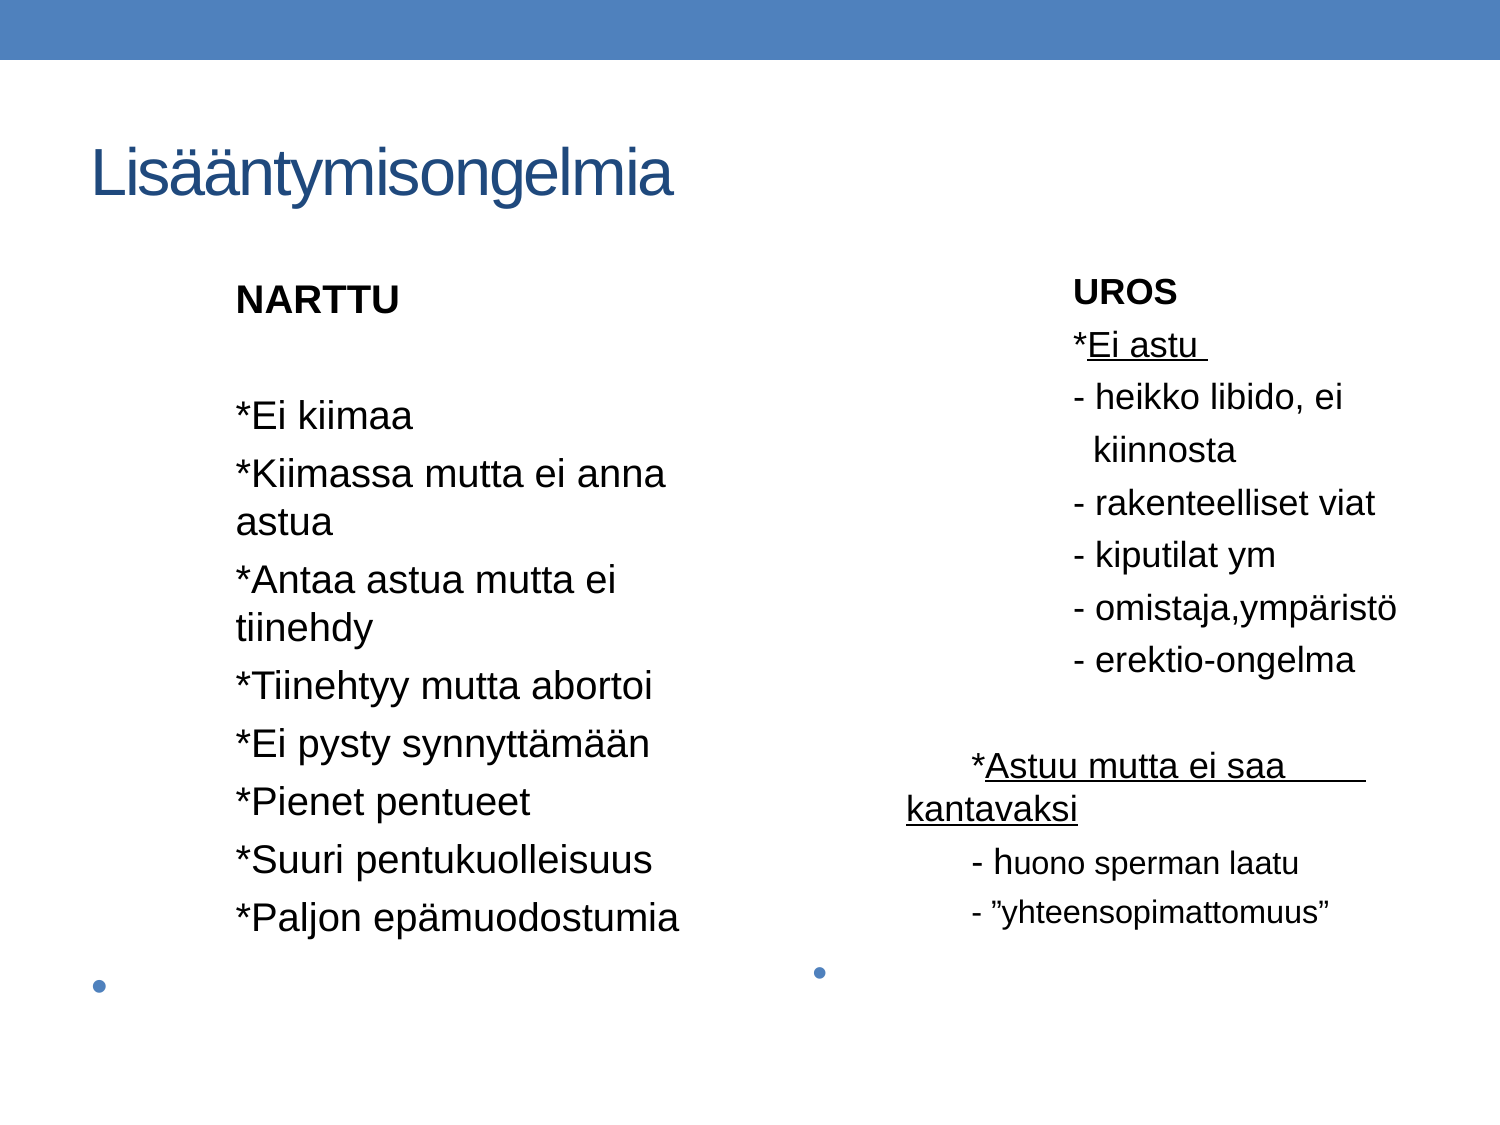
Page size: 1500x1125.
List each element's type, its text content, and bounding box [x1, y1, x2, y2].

title Lisääntymisongelmia [75, 87, 1426, 251]
list UROS *Ei astu - heikko libido, ei kiinnosta - rakenteelliset viat - kiputilat ym - omistaja,ympäristö - erektio-ongelma *Astuu mutta ei saa kantavaksi - huono sperman laatu - ”yhteensopimattomuus” [797, 208, 1460, 951]
list NARTTU *Ei kiimaa *Kiimassa mutta ei anna astua *Antaa astua mutta ei tiinehdy *Tiinehtyy mutta abortoi *Ei pysty synnyttämään *Pienet pentueet *Suuri pentukuolleisuus *Paljon epämuodostumia [76, 208, 740, 951]
